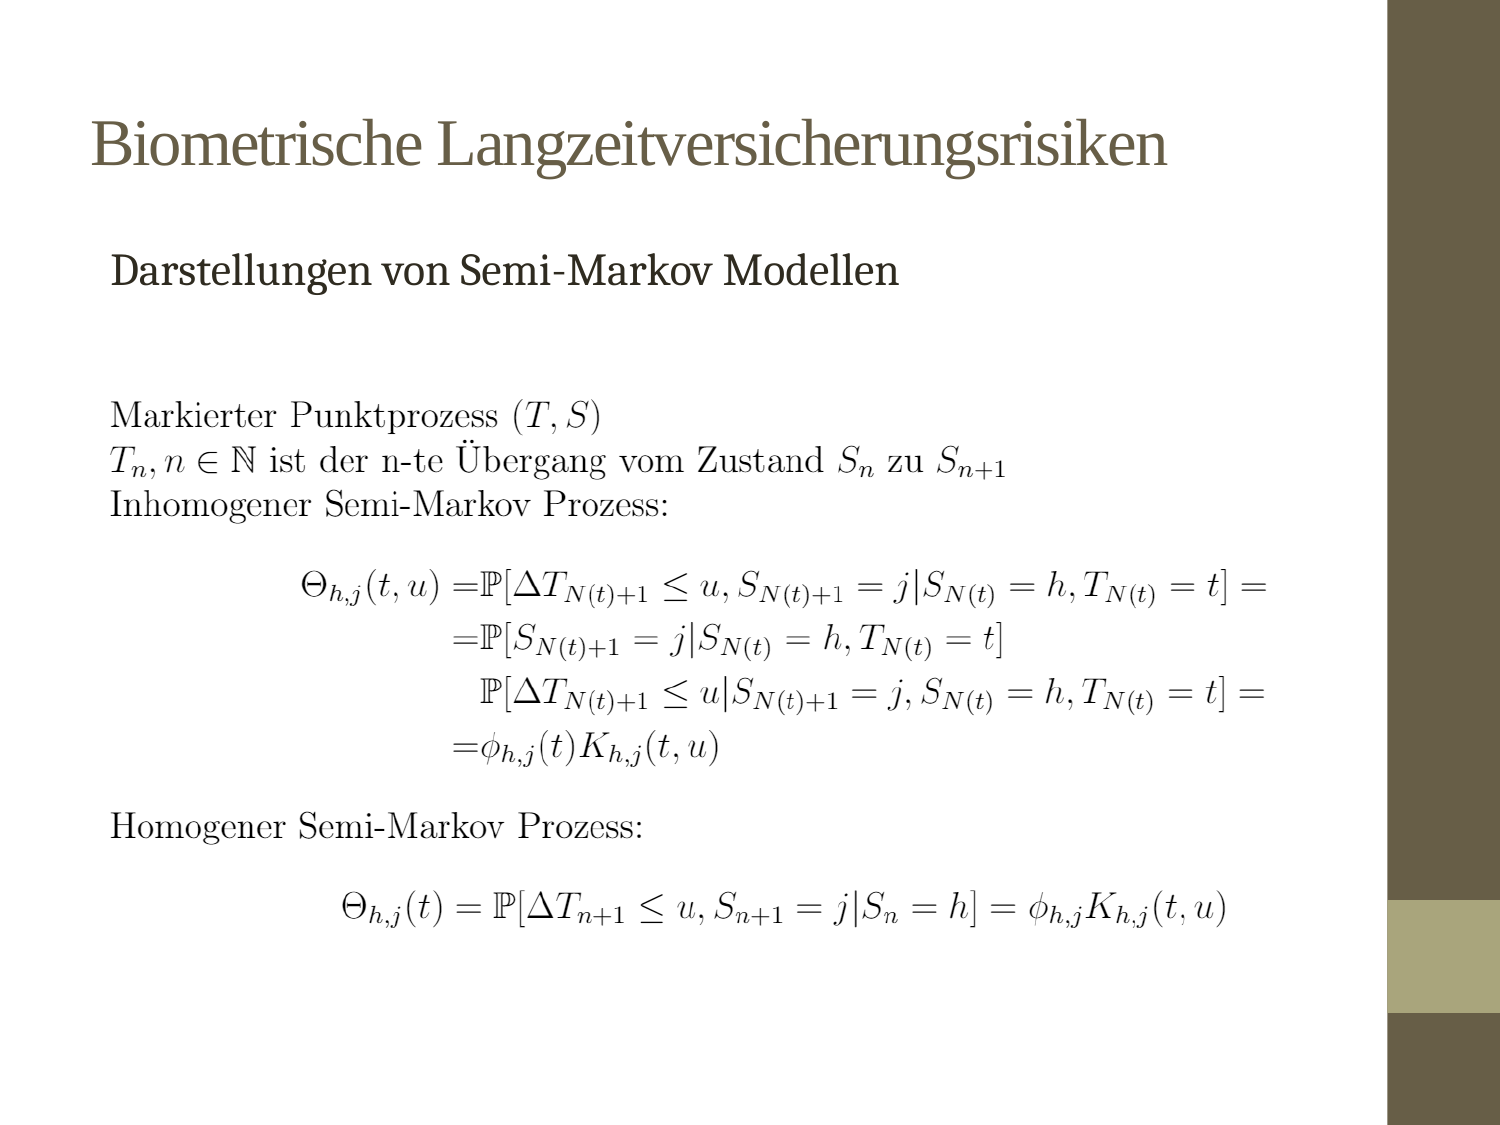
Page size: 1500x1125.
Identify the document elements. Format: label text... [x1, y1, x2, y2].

text_box Darstellungen von Semi-Markov Modellen [76, 231, 1327, 312]
text_box [99, 326, 1351, 563]
picture [99, 384, 1282, 941]
title Biometrische Langzeitversicherungsrisiken [75, 45, 1400, 233]
